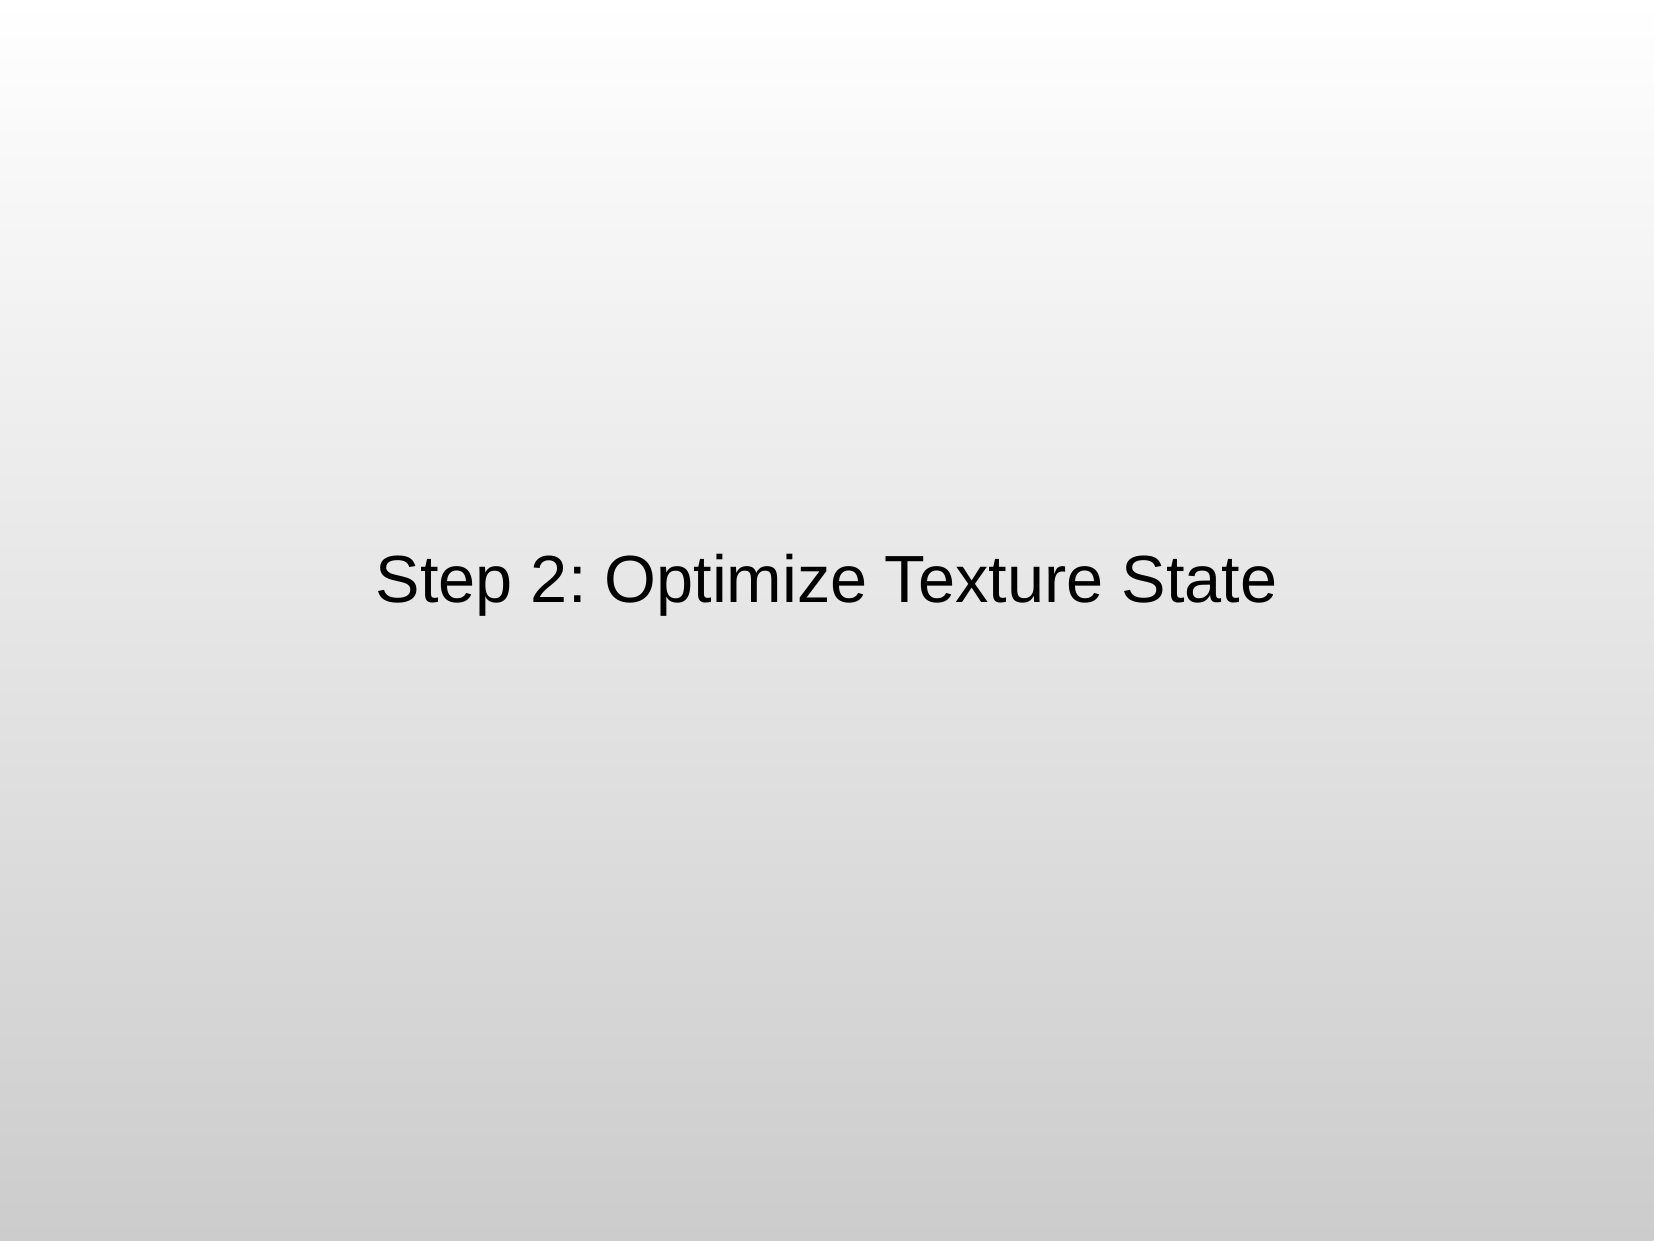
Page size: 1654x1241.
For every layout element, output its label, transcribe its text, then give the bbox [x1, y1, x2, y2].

subtitle Step 2: Optimize Texture State [82, 49, 1571, 1109]
